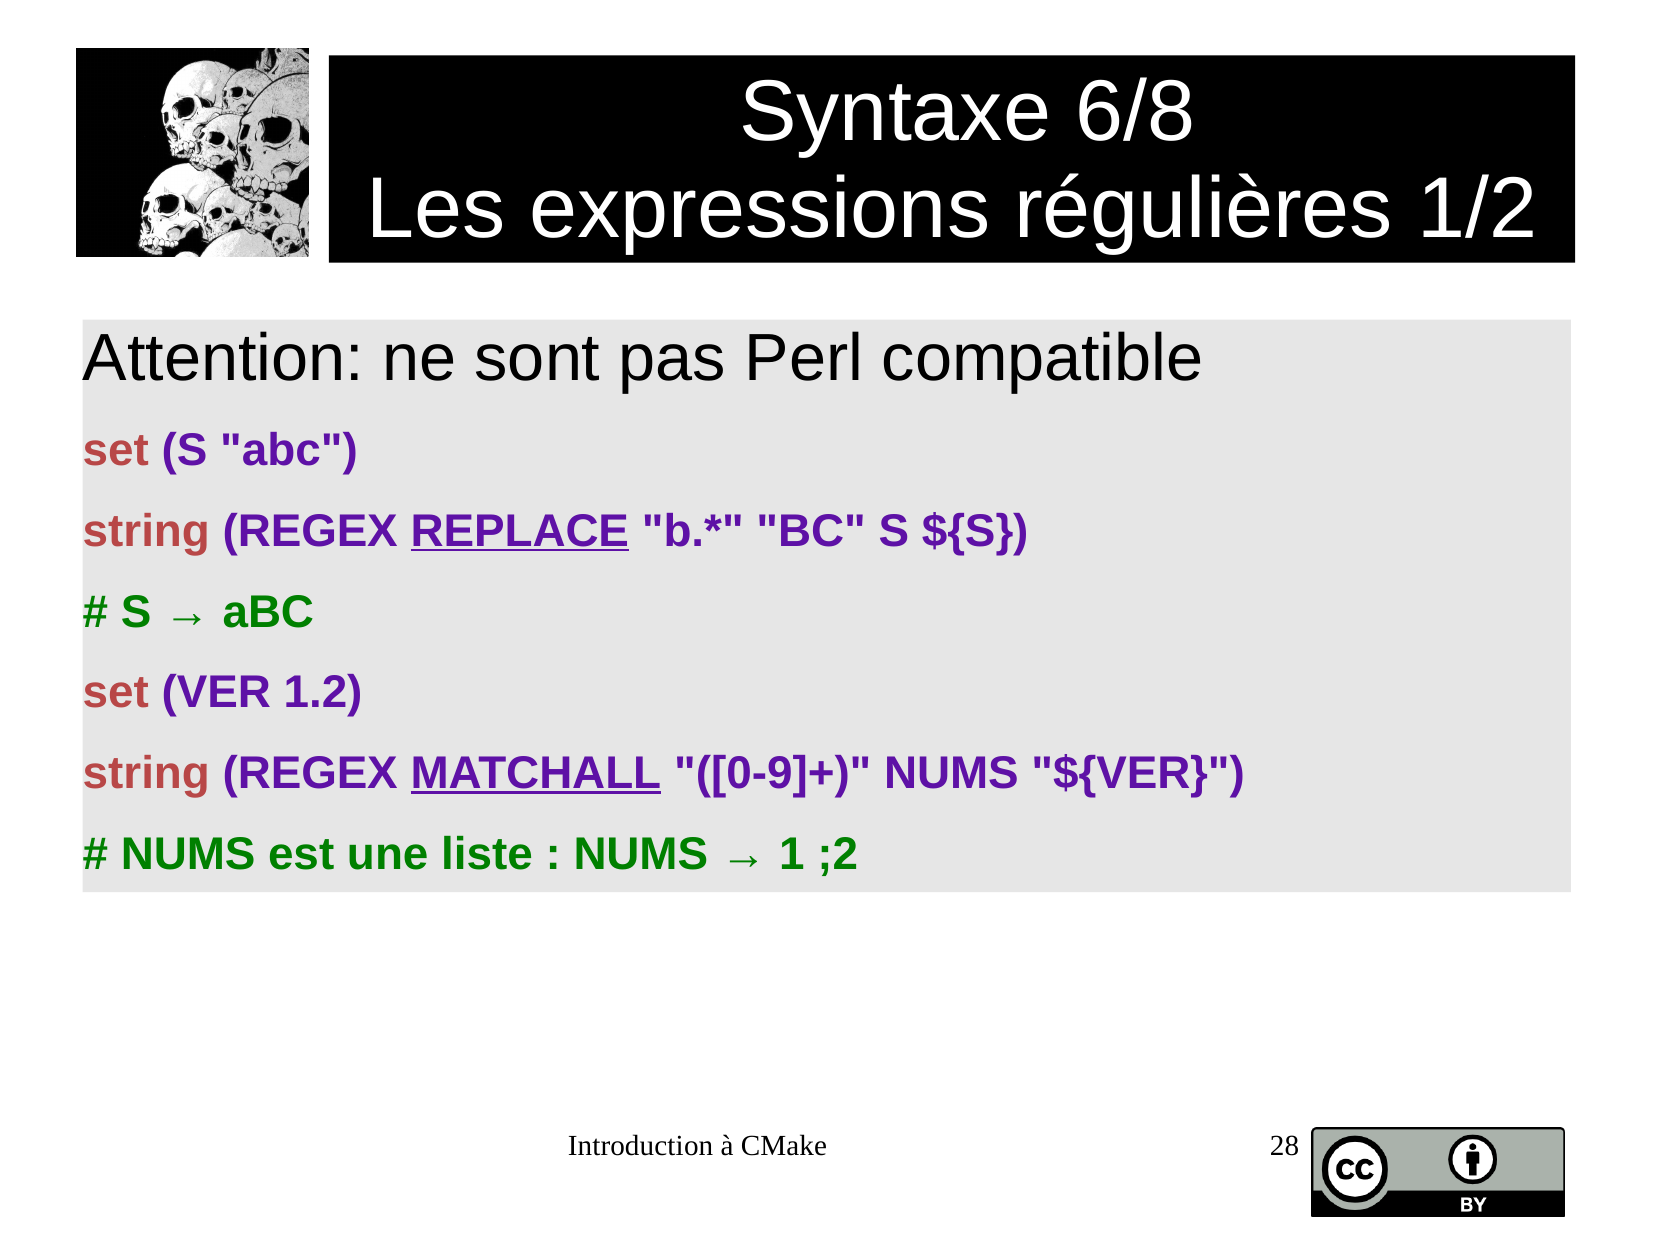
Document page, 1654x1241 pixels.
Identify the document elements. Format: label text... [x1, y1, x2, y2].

picture [76, 48, 309, 257]
title Syntaxe 6/8 Les expressions régulières 1/2 [328, 55, 1576, 263]
picture [1311, 1127, 1565, 1217]
list Attention: ne sont pas Perl compatible set (S "abc") string (REGEX REPLACE "b.*" "BC" S ${S}) # S → aBC set (VER 1.2) string (REGEX MATCHALL "([0-9]+)" NUMS "${VER}") # NUMS est une liste : NUMS → 1 ;2 [82, 319, 1571, 893]
